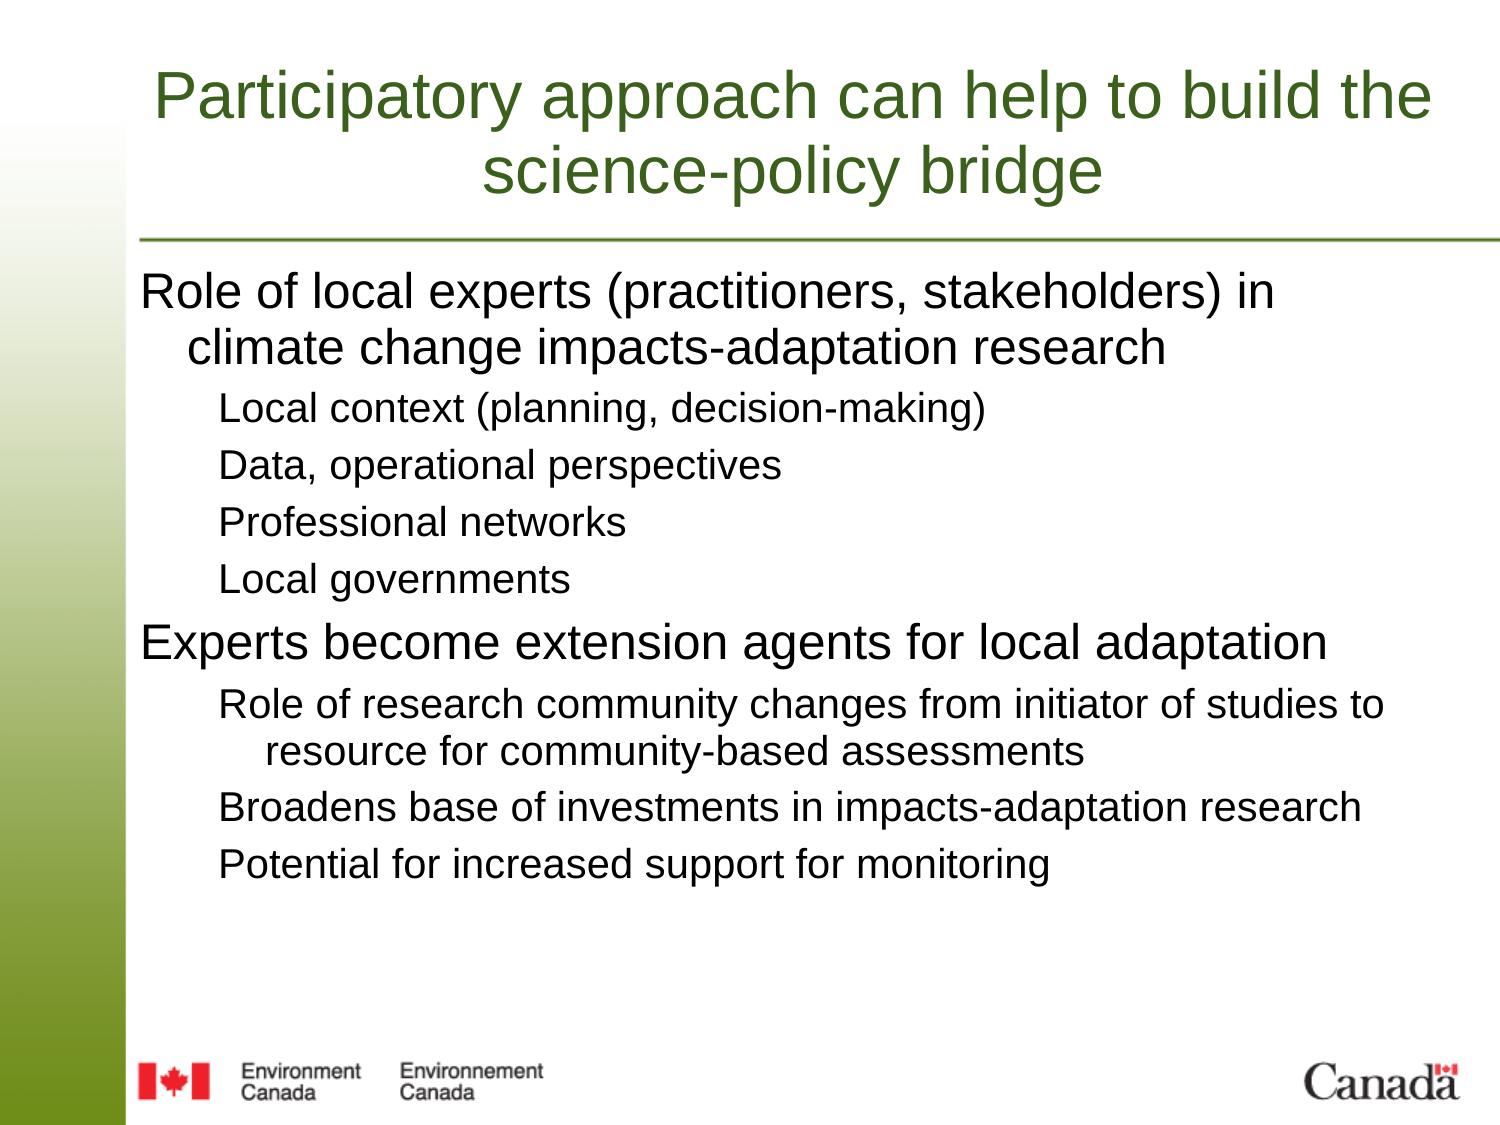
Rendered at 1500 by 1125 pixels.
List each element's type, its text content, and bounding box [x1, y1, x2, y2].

list Role of local experts (practitioners, stakeholders) in climate change impacts-adaptation research Local context (planning, decision-making) Data, operational perspectives Professional networks Local governments Experts become extension agents for local adaptation Role of research community changes from initiator of studies to resource for community-based assessments Broadens base of investments in impacts-adaptation research Potential for increased support for monitoring [125, 255, 1463, 1024]
picture [0, 0, 1500, 1125]
title Participatory approach can help to build the science-policy bridge [125, 44, 1463, 221]
